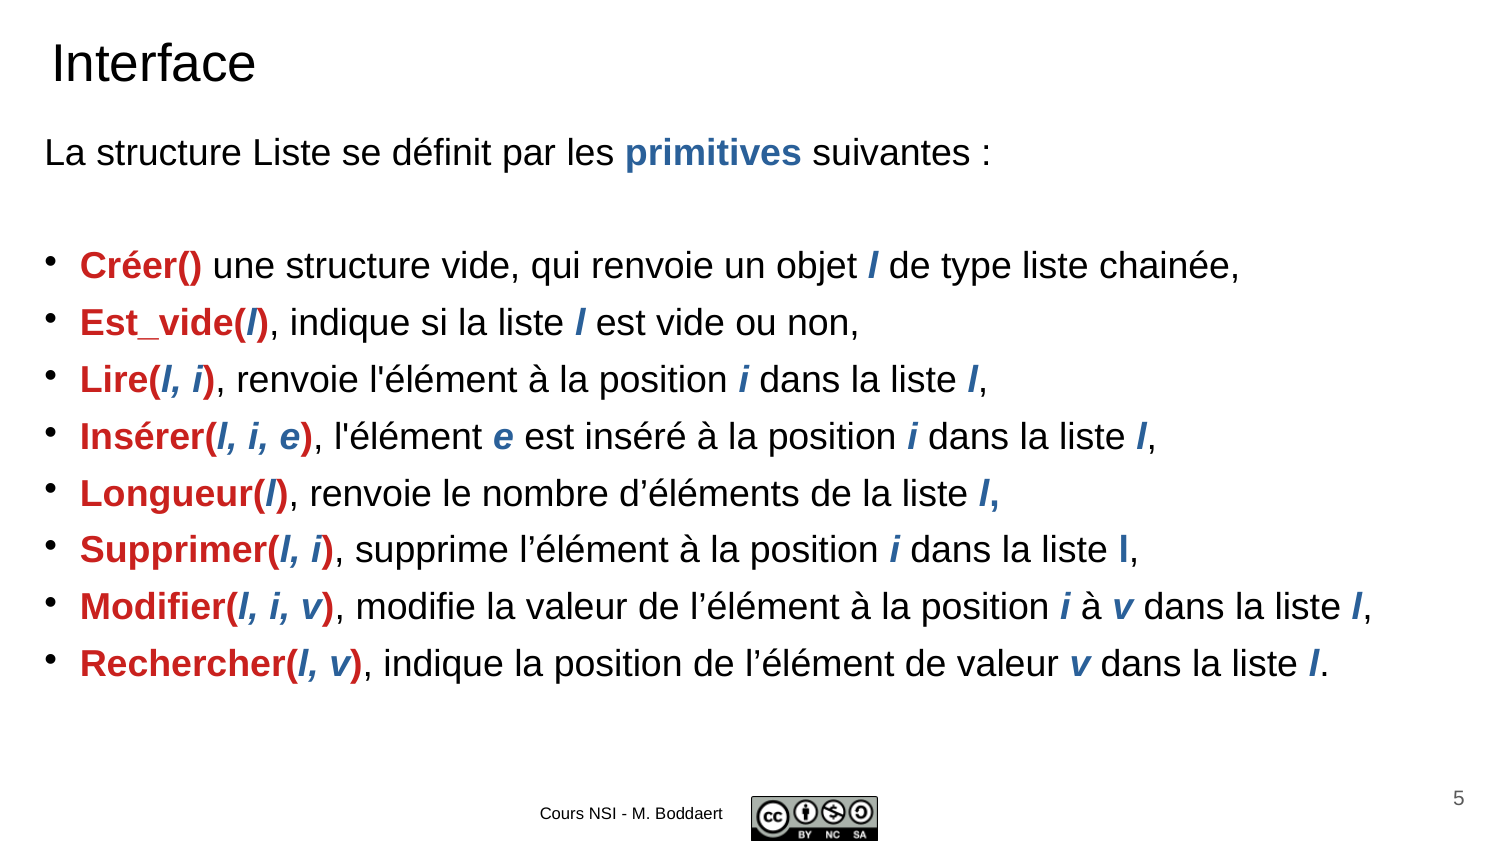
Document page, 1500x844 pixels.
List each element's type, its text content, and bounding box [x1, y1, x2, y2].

title Interface [51, 13, 1449, 108]
slide_number <numéro> [1389, 764, 1480, 830]
text_box La structure Liste se définit par les primitives suivantes : Créer() une structure vide, qui renvoie un objet l de type liste chainée, Est_vide(l), indique si la liste l est vide ou non, Lire(l, i), renvoie l'élément à la position i dans la liste l, Insérer(l, i, e), l'élément e est inséré à la position i dans la liste l, Longueur(l), renvoie le nombre d’éléments de la liste l, Supprimer(l, i), supprime l’élément à la position i dans la liste l, Modifier(l, i, v), modifie la valeur de l’élément à la position i à v dans la liste l, Rechercher(l, v), indique la position de l’élément de valeur v dans la liste l. [29, 120, 1477, 760]
picture [751, 796, 878, 841]
